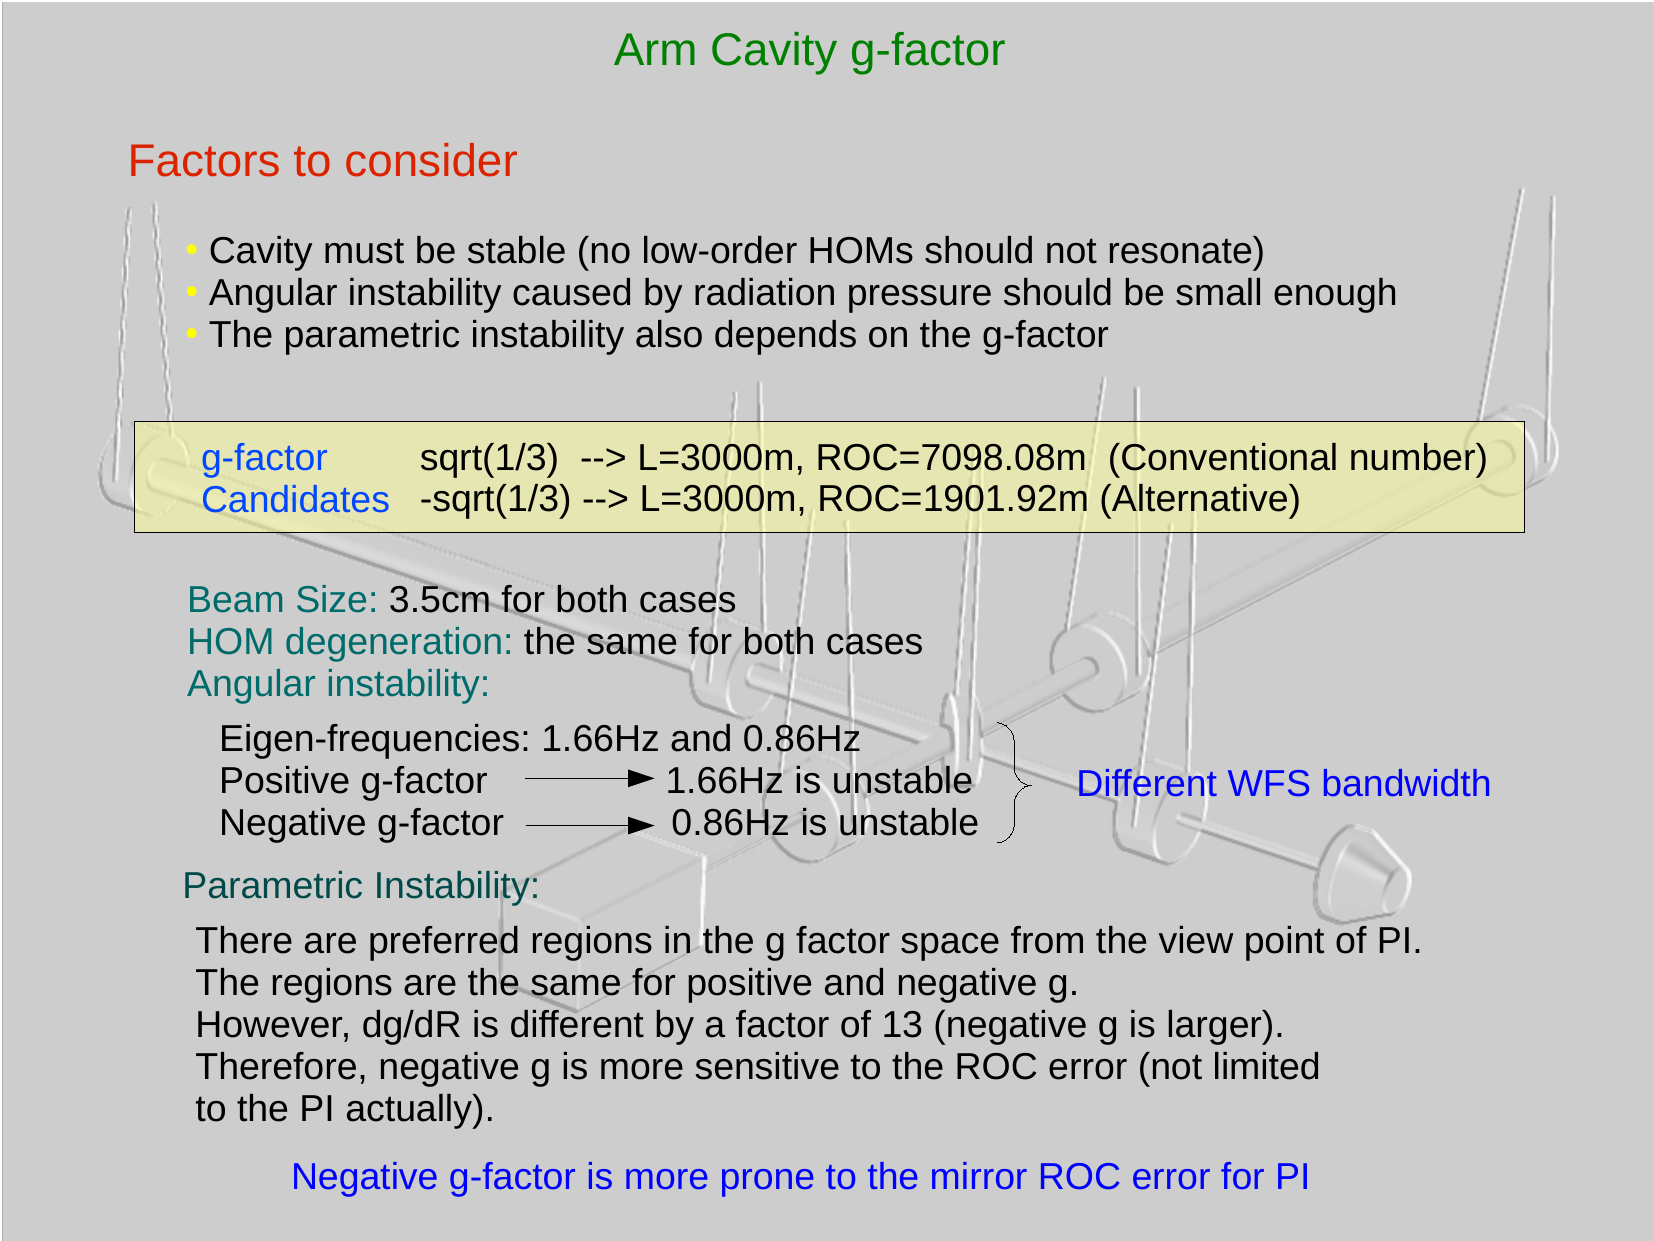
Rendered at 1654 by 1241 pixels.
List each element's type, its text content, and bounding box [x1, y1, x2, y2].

text_box Different WFS bandwidth [1061, 754, 1507, 812]
text_box Arm Cavity g-factor [598, 16, 1021, 83]
text_box Eigen-frequencies: 1.66Hz and 0.86Hz Positive g-factor 1.66Hz is unstable Negative g-factor 0.86Hz is unstable [204, 710, 995, 851]
text_box Negative g-factor is more prone to the mirror ROC error for PI [276, 1147, 1327, 1205]
text_box g-factor Candidates [186, 428, 404, 528]
picture [1, 2, 1654, 1241]
text_box Parametric Instability: [167, 856, 556, 914]
text_box Cavity must be stable (no low-order HOMs should not resonate) Angular instability caused by radiation pressure should be small enough The parametric instability also depends on the g-factor [170, 222, 1413, 364]
text_box There are preferred regions in the g factor space from the view point of PI. The regions are the same for positive and negative g. However, dg/dR is different by a factor of 13 (negative g is larger). Therefore, negative g is more sensitive to the ROC error (not limited to the PI actually). [180, 911, 1439, 1137]
text_box Beam Size: 3.5cm for both cases HOM degeneration: the same for both cases Angular instability: [172, 571, 939, 713]
text_box sqrt(1/3) --> L=3000m, ROC=7098.08m (Conventional number) -sqrt(1/3) --> L=3000m, ROC=1901.92m (Alternative) [404, 428, 1504, 528]
text_box Factors to consider [113, 127, 533, 194]
text_box [134, 421, 1525, 533]
